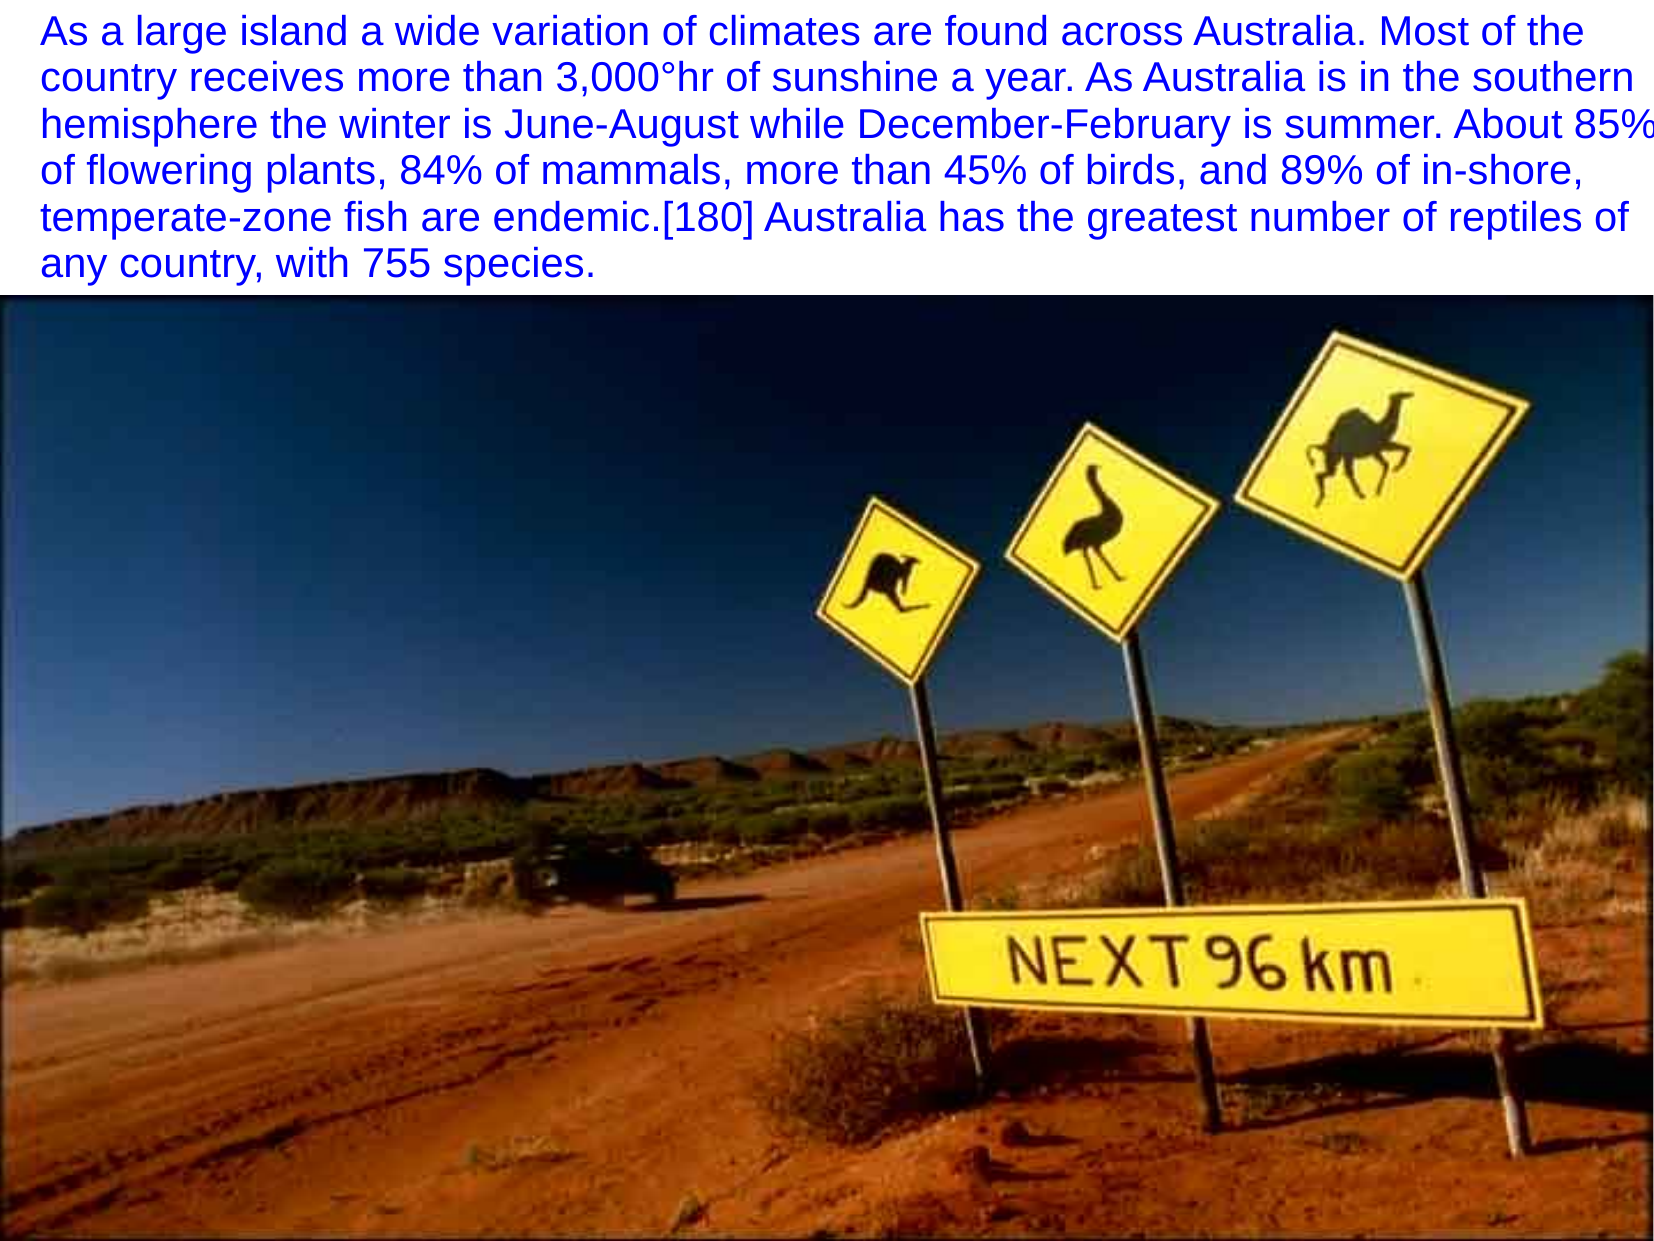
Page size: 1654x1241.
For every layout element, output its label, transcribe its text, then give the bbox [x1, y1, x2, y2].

picture [0, 295, 1654, 1241]
text_box As a large island a wide variation of climates are found across Australia. Most of the country receives more than 3,000°hr of sunshine a year. As Australia is in the southern hemisphere the winter is June-August while December-February is summer. About 85% of flowering plants, 84% of mammals, more than 45% of birds, and 89% of in-shore, temperate-zone fish are endemic.[180] Australia has the greatest number of reptiles of any country, with 755 species. [25, 0, 1654, 296]
